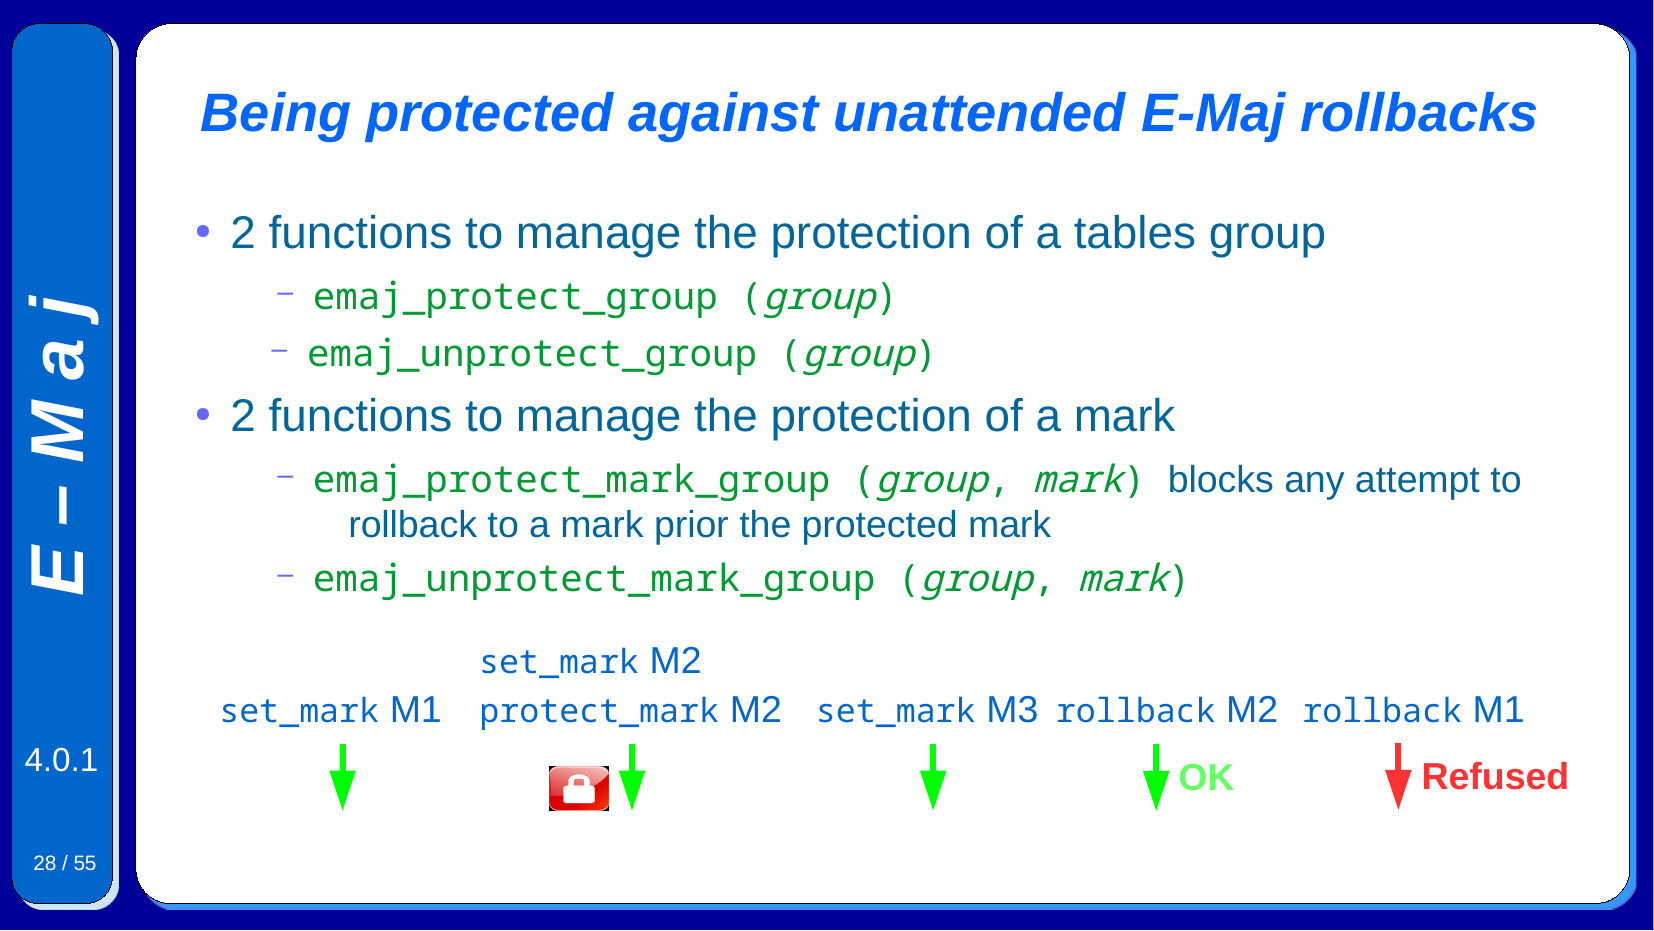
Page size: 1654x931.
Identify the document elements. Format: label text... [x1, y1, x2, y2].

picture [549, 766, 609, 811]
text_box Refused [1396, 748, 1595, 811]
text_box rollback M2 [1058, 680, 1287, 739]
text_box set_mark M2 [464, 630, 721, 680]
text_box set_mark M1 [204, 680, 461, 739]
text_box set_mark M3 [801, 680, 1058, 739]
list 2 functions to manage the protection of a tables group emaj_protect_group (group) emaj_unprotect_group (group) 2 functions to manage the protection of a mark emaj_protect_mark_group (group, mark) blocks any attempt to rollback to a mark prior the protected mark emaj_unprotect_mark_group (group, mark) [177, 206, 1587, 591]
text_box protect_mark M2 [464, 680, 797, 739]
title Being protected against unattended E-Maj rollbacks [200, 34, 1575, 191]
text_box OK [1163, 749, 1250, 806]
text_box rollback M1 [1287, 680, 1540, 739]
